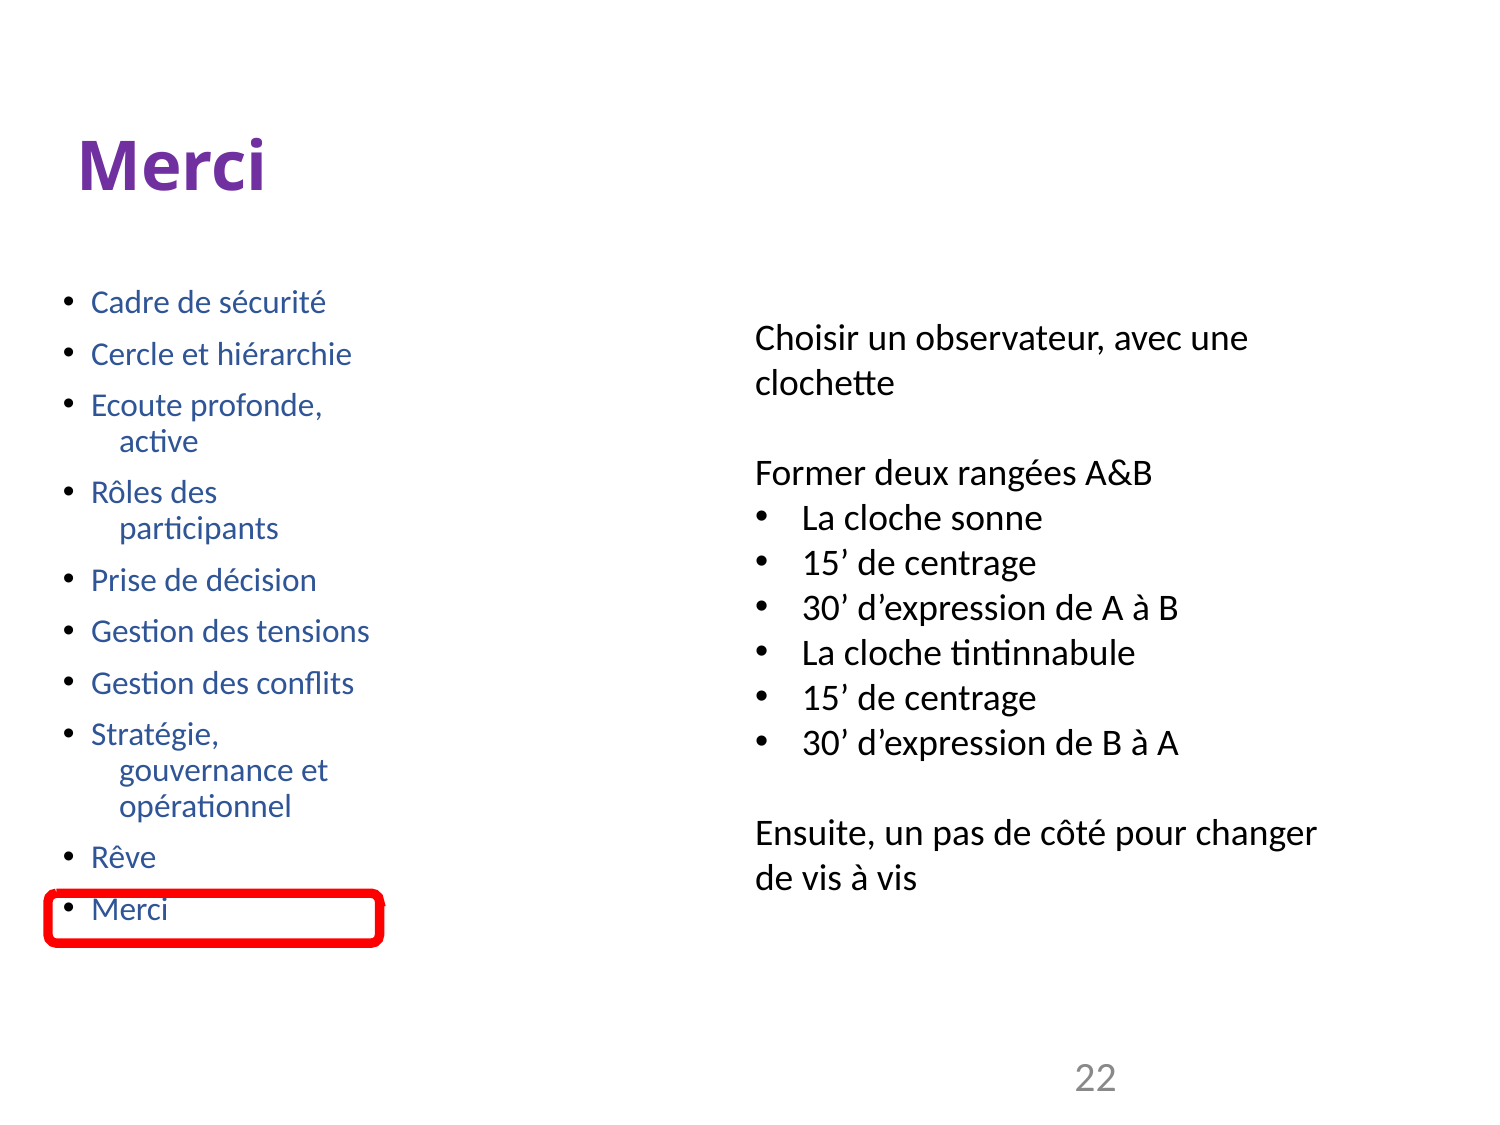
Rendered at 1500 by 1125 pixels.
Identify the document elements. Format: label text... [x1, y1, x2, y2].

text_box Choisir un observateur, avec une clochette Former deux rangées A&B La cloche sonne 15’ de centrage 30’ d’expression de A à B La cloche tintinnabule 15’ de centrage 30’ d’expression de B à A Ensuite, un pas de côté pour changer de vis à vis [740, 305, 1379, 957]
text_box 22 [1059, 1042, 1397, 1103]
list Cadre de sécurité Cercle et hiérarchie Ecoute profonde, active Rôles des participants Prise de décision Gestion des tensions Gestion des conflits Stratégie, gouvernance et opérationnel Rêve Merci [48, 277, 400, 992]
title Merci [61, 59, 1397, 278]
list Cadre de sécurité Cercle et hiérarchie Ecoute profonde, active Rôles des participants Prise de décision Gestion des tensions Gestion des conflits Stratégie, gouvernance et opérationnel Rêve Merci [53, 898, 374, 938]
